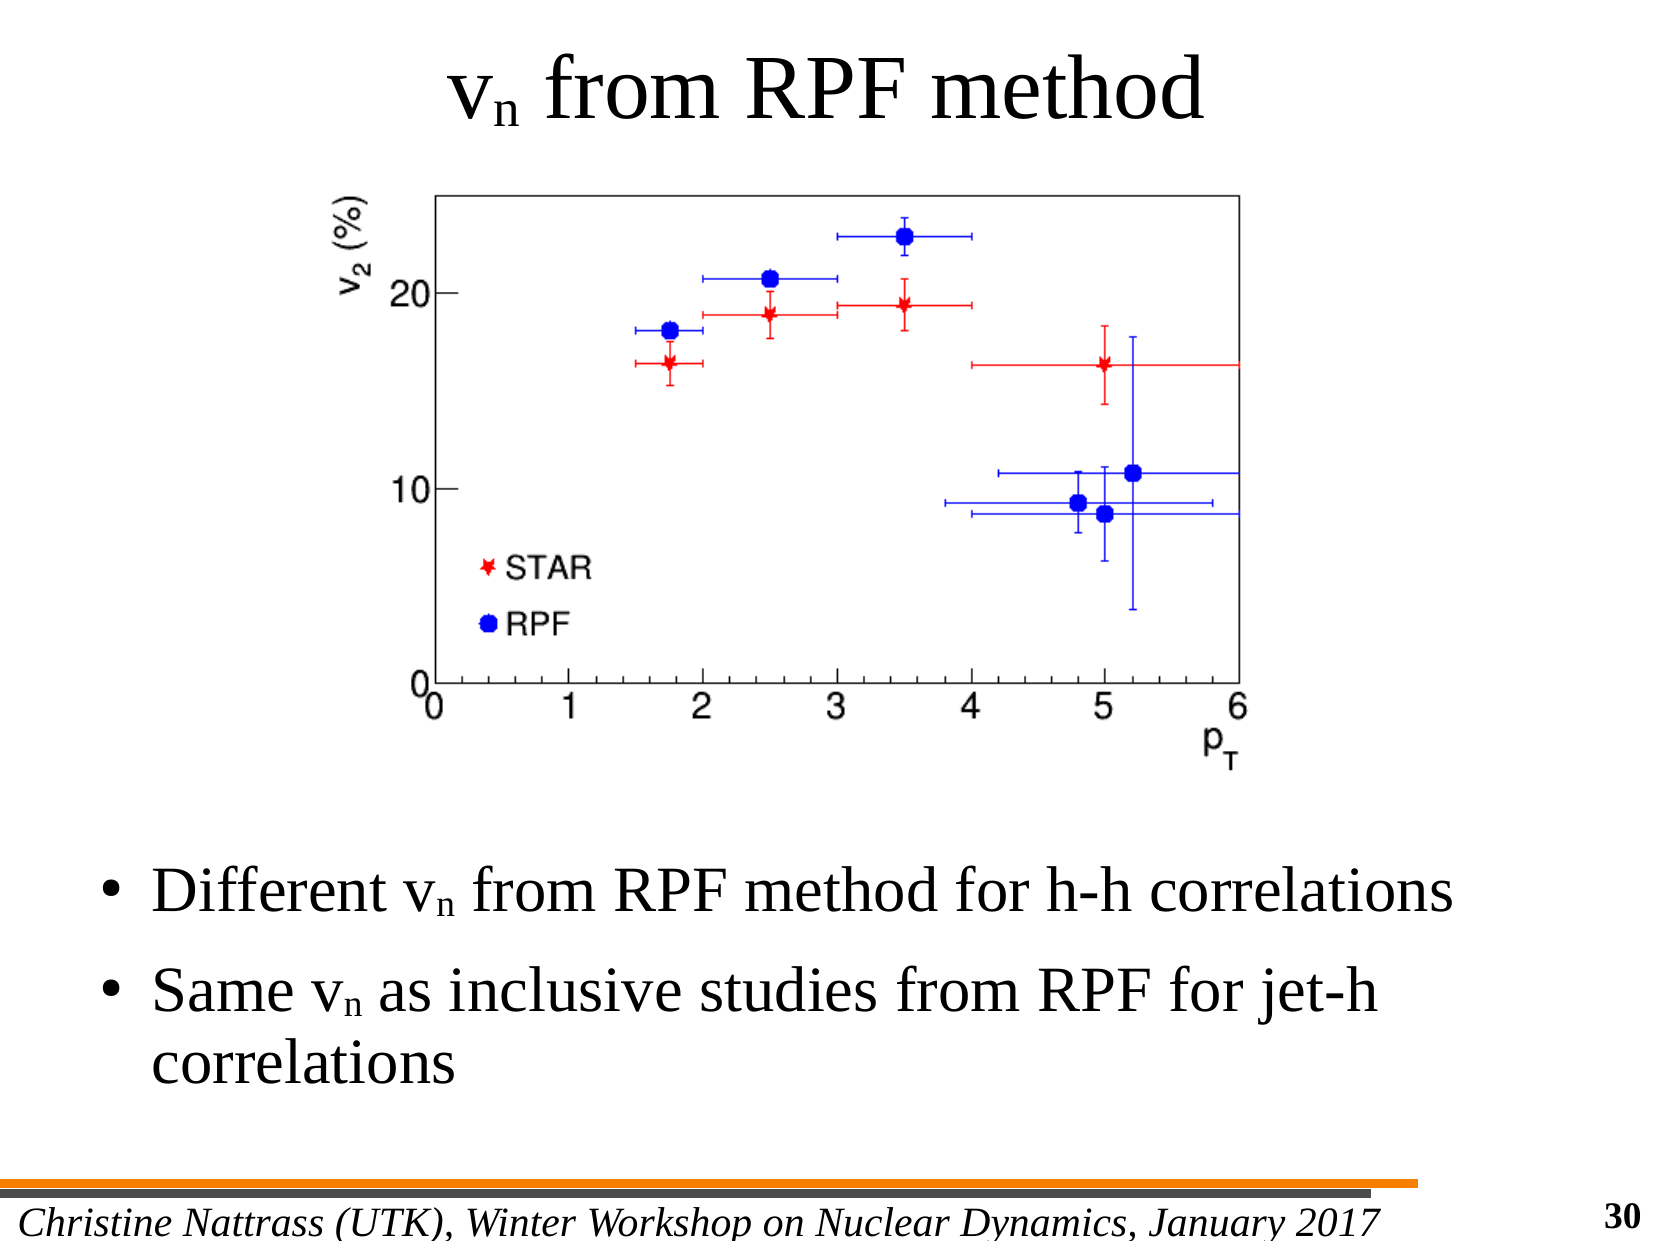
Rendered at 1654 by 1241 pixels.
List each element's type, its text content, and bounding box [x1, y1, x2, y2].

title vn from RPF method [82, 0, 1571, 192]
picture [324, 186, 1256, 772]
list Different vn from RPF method for h-h correlations Same vn as inclusive studies from RPF for jet-h correlations [82, 853, 1571, 1099]
